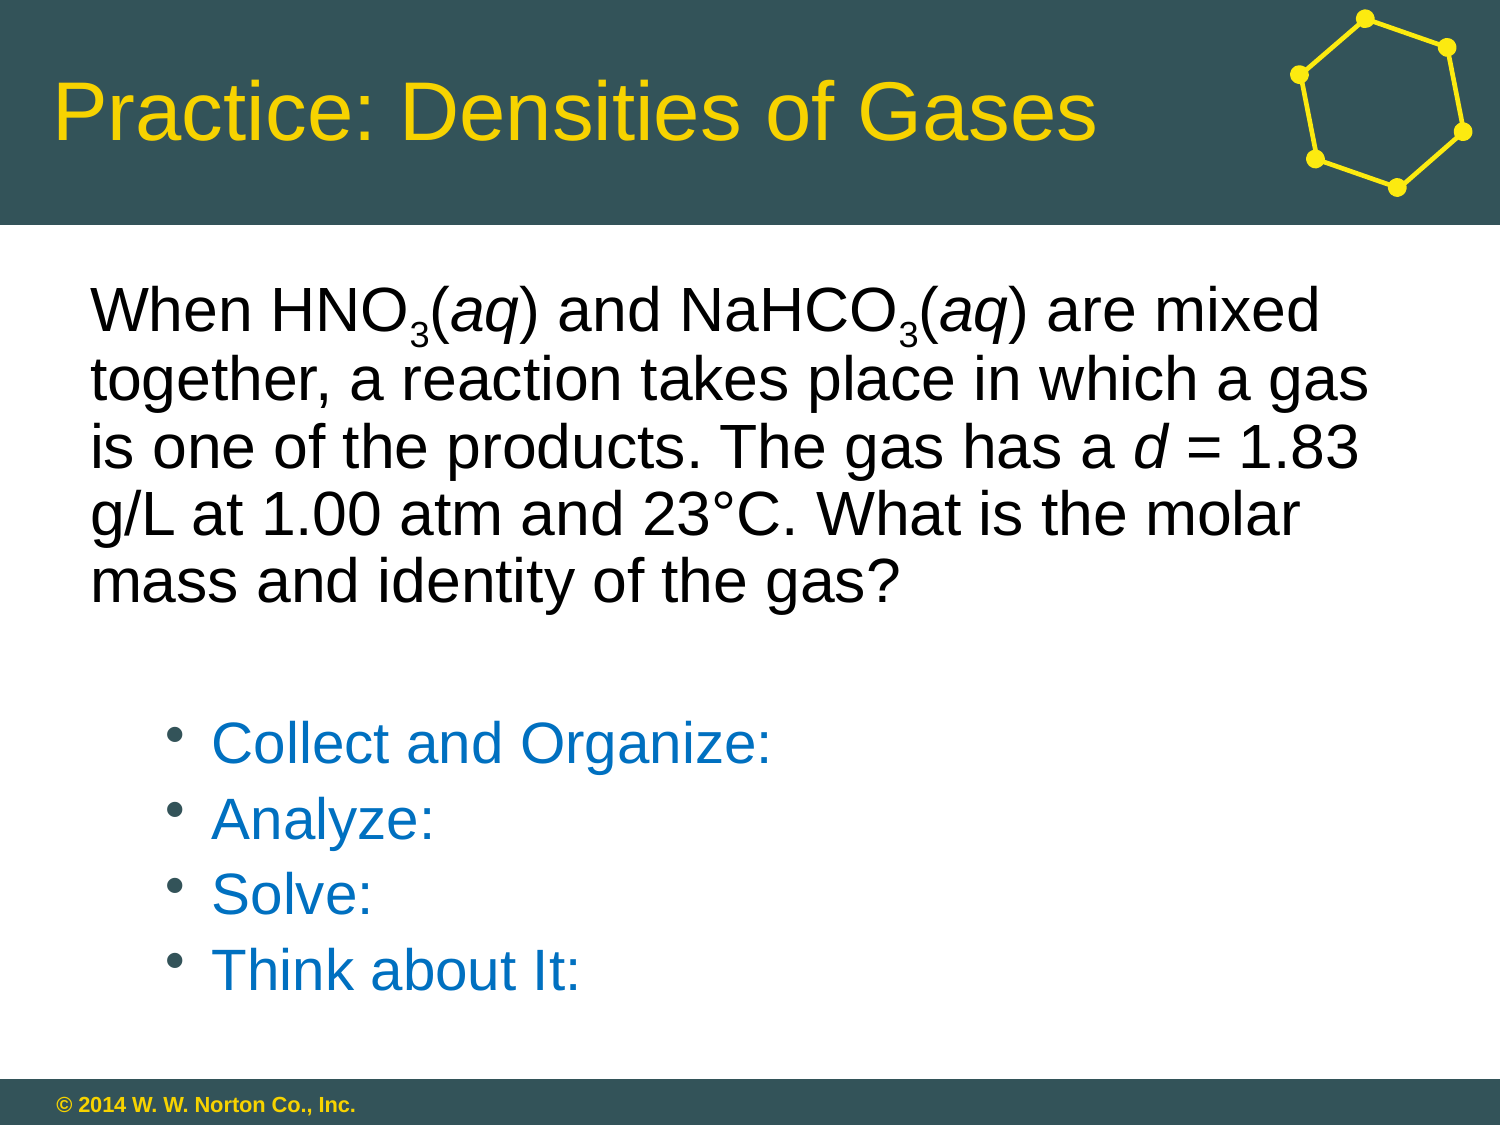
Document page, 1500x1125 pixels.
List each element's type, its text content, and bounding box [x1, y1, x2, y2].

title Practice: Densities of Gases [37, 19, 1118, 195]
list When HNO3(aq) and NaHCO3(aq) are mixed together, a reaction takes place in which a gas is one of the products. The gas has a d = 1.83 g/L at 1.00 atm and 23°C. What is the molar mass and identity of the gas? Collect and Organize: Analyze: Solve: Think about It: [75, 262, 1425, 1063]
